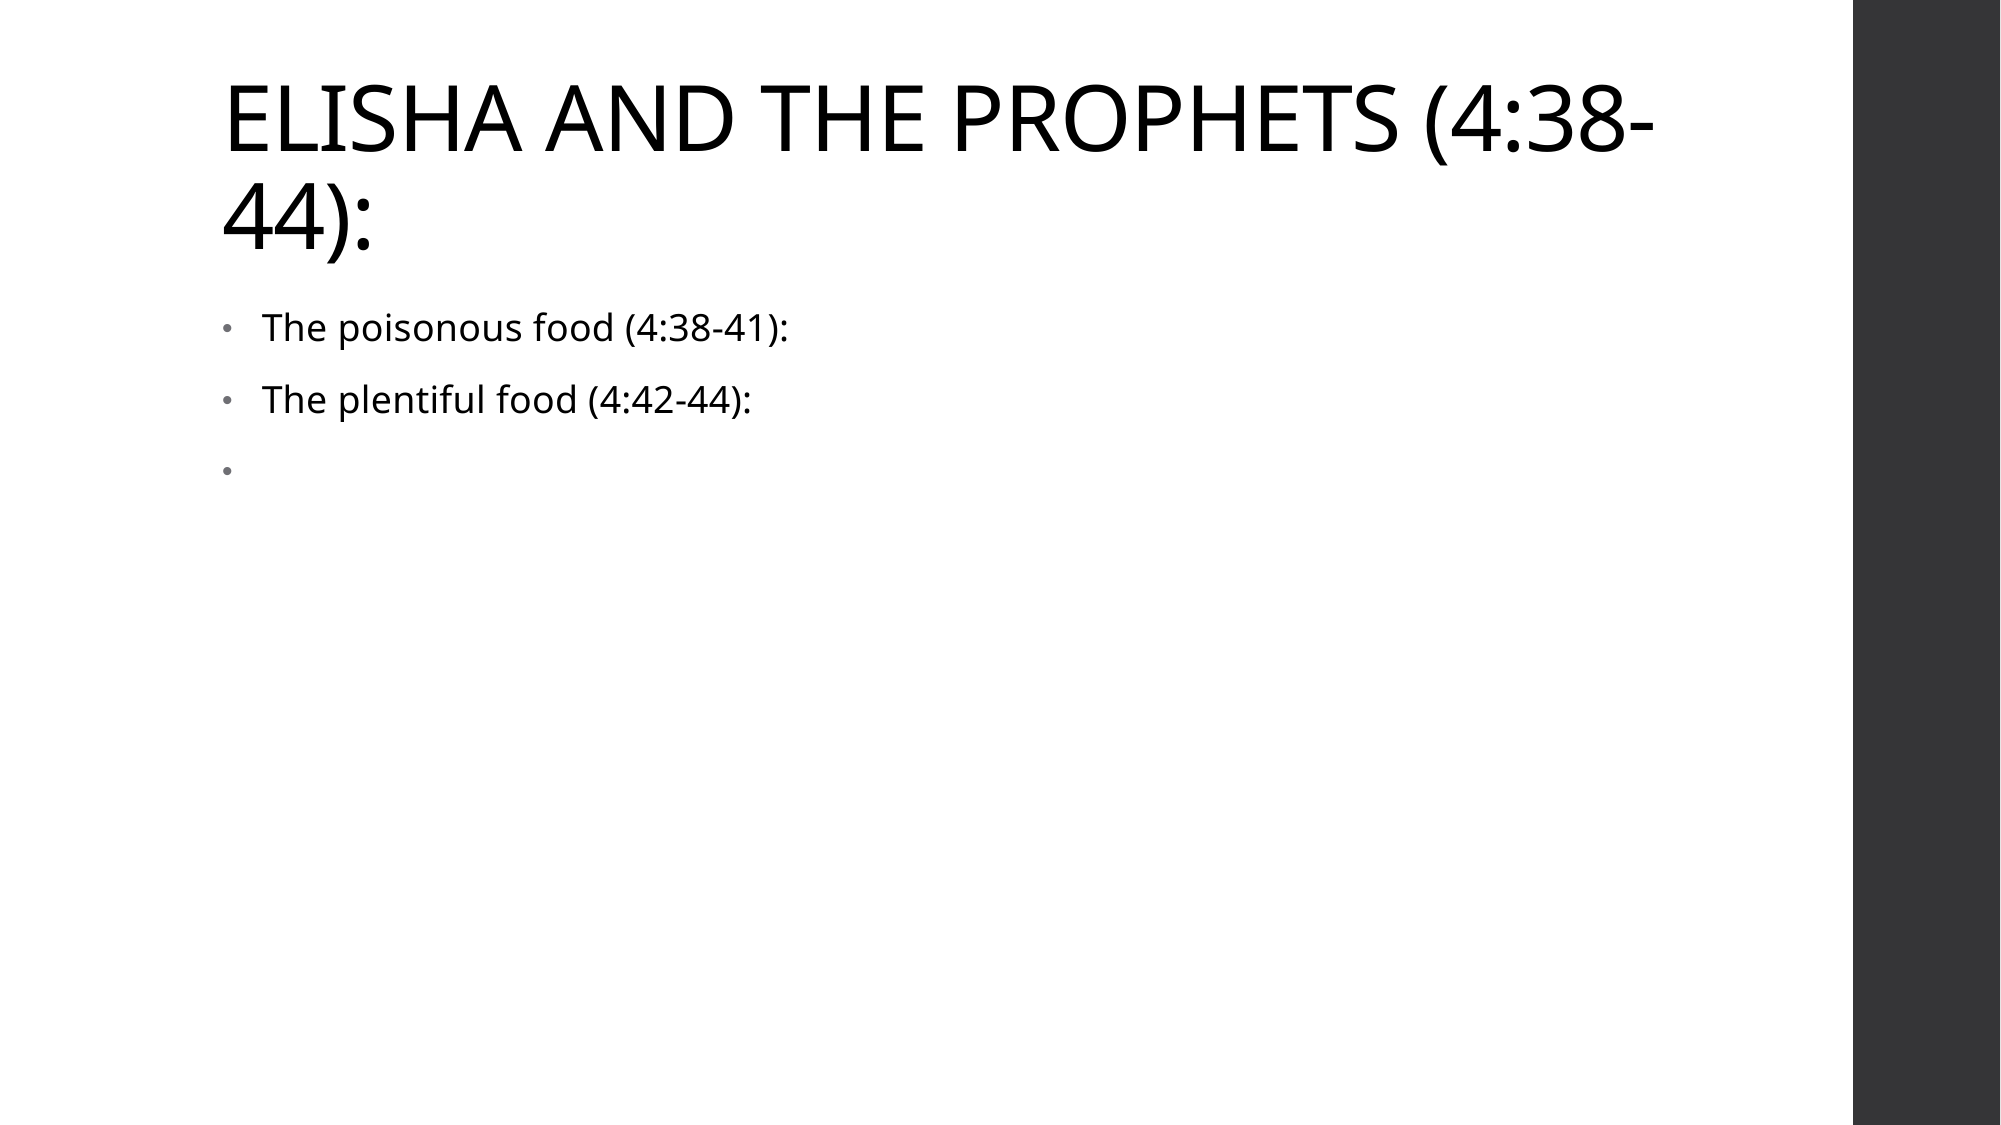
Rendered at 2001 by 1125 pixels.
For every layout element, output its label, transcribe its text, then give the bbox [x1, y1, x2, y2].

list The poisonous food (4:38-41): The plentiful food (4:42-44): [206, 299, 1617, 1014]
title ELISHA AND THE PROPHETS (4:38-44): [206, 60, 1797, 278]
